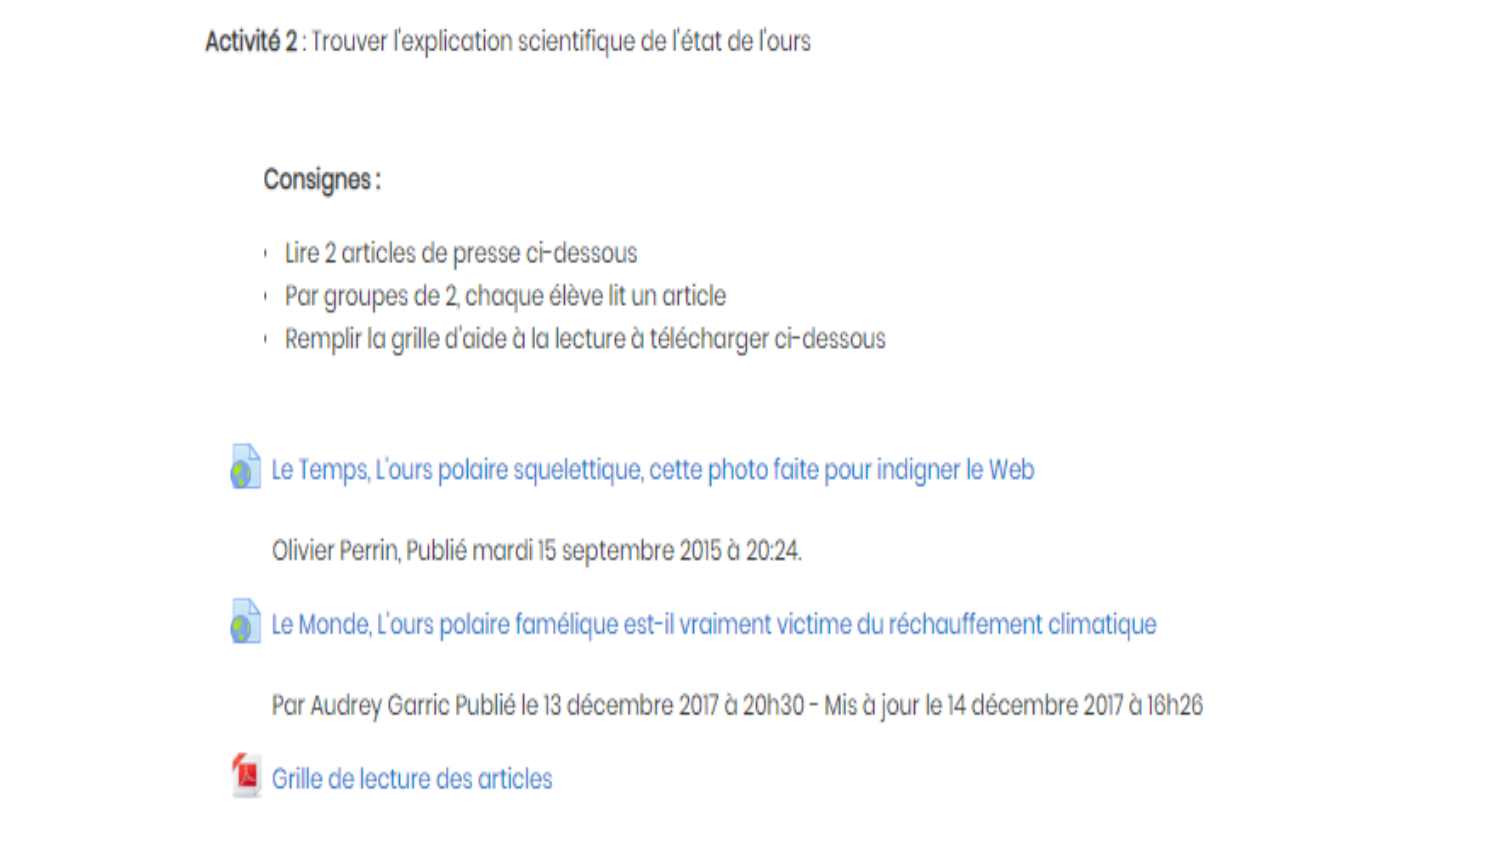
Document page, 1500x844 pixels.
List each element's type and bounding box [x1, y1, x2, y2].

picture [173, 0, 1271, 844]
